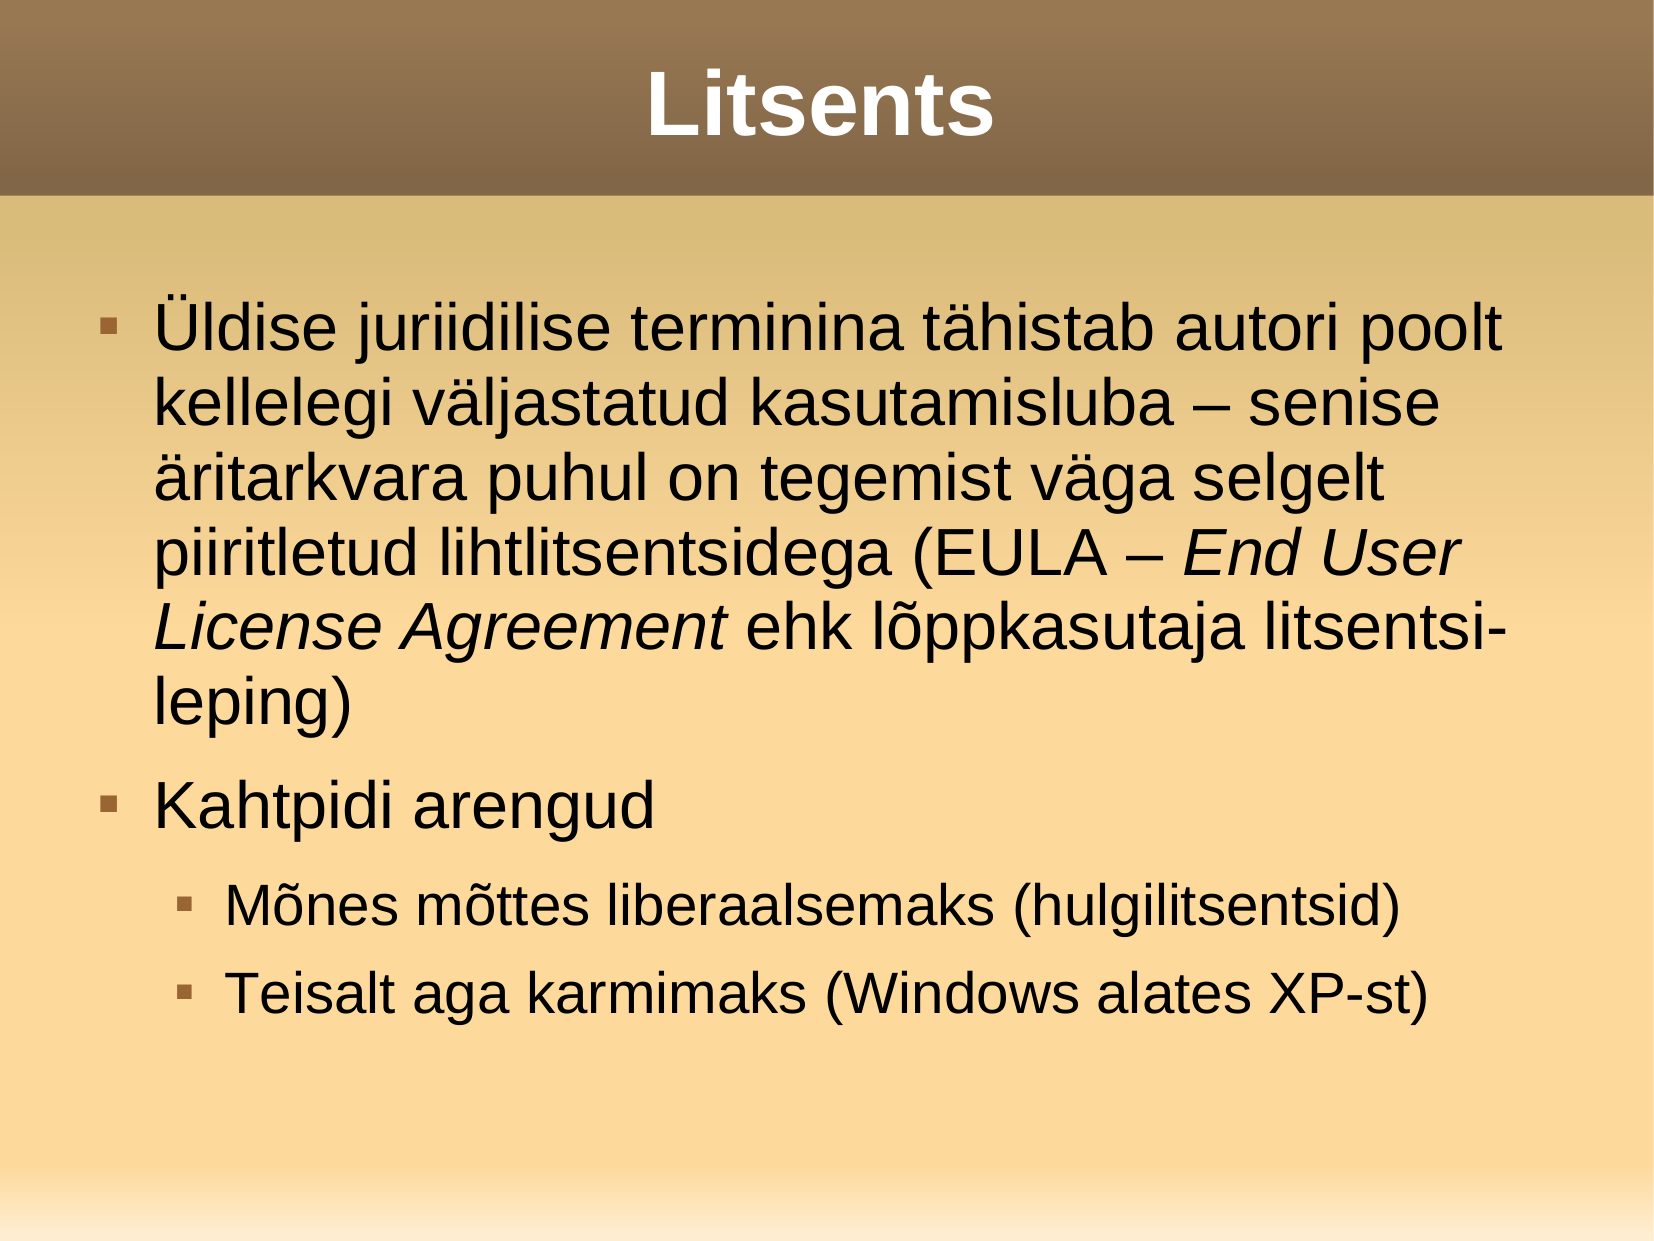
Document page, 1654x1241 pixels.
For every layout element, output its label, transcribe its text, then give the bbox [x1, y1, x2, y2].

list Üldise juriidilise terminina tähistab autori poolt kellelegi väljastatud kasutamisluba – senise äritarkvara puhul on tegemist väga selgelt piiritletud lihtlitsentsidega (EULA – End User License Agreement ehk lõppkasutaja litsentsi-leping) Kahtpidi arengud Mõnes mõttes liberaalsemaks (hulgilitsentsid) Teisalt aga karmimaks (Windows alates XP-st) [82, 290, 1571, 1094]
title Litsents [76, 7, 1565, 200]
picture [0, 0, 1654, 1241]
